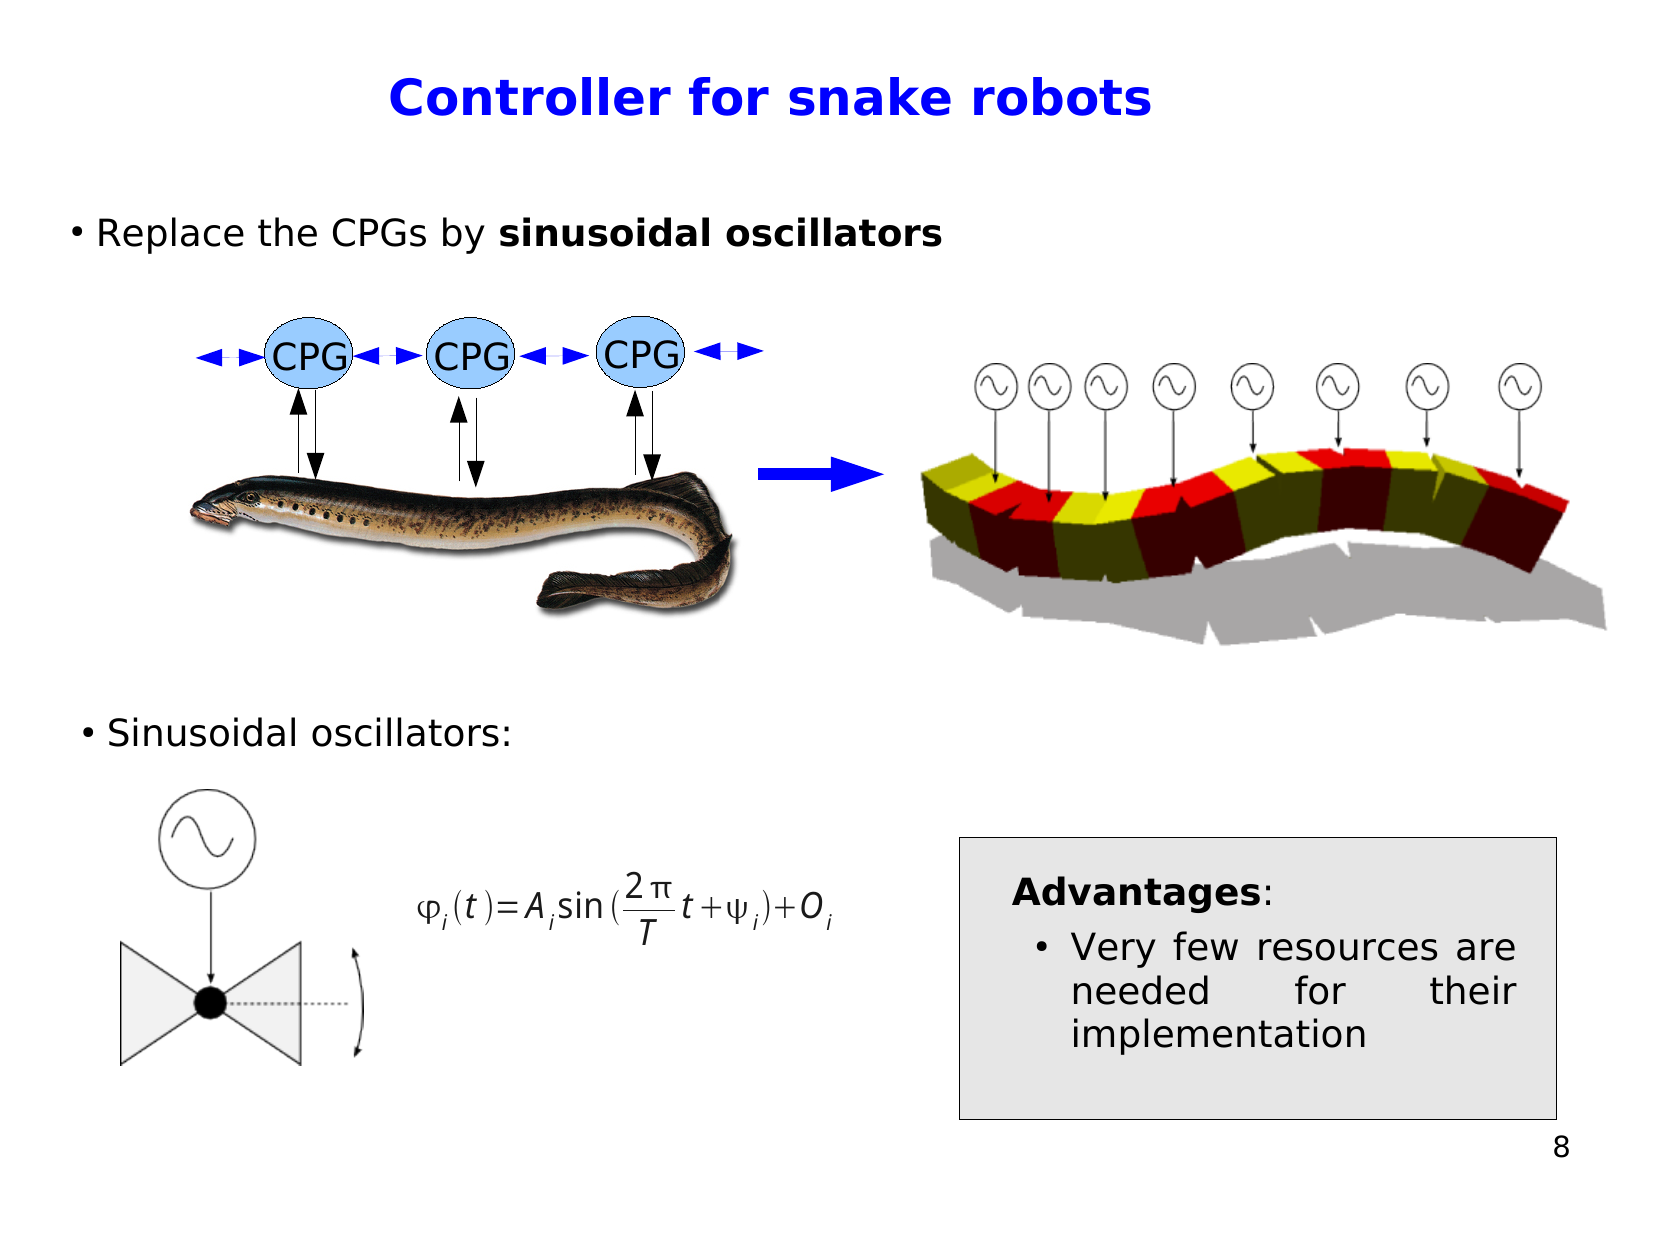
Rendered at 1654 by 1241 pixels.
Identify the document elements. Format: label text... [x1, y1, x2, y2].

picture [120, 789, 364, 1066]
chart [408, 864, 841, 955]
text_box [439, 317, 502, 328]
picture [895, 363, 1629, 666]
text_box [277, 317, 340, 328]
text_box [609, 316, 671, 326]
picture [148, 420, 777, 669]
text_box Sinusoidal oscillators: [66, 704, 529, 763]
text_box Replace the CPGs by sinusoidal oscillators [55, 204, 1250, 263]
text_box Advantages: Very few resources are needed for their implementation [985, 863, 1544, 1079]
text_box CPG [418, 328, 527, 387]
text_box Controller for snake robots [374, 61, 1169, 135]
text_box CPG [588, 326, 696, 386]
text_box [959, 837, 1557, 1120]
text_box CPG [256, 328, 365, 387]
